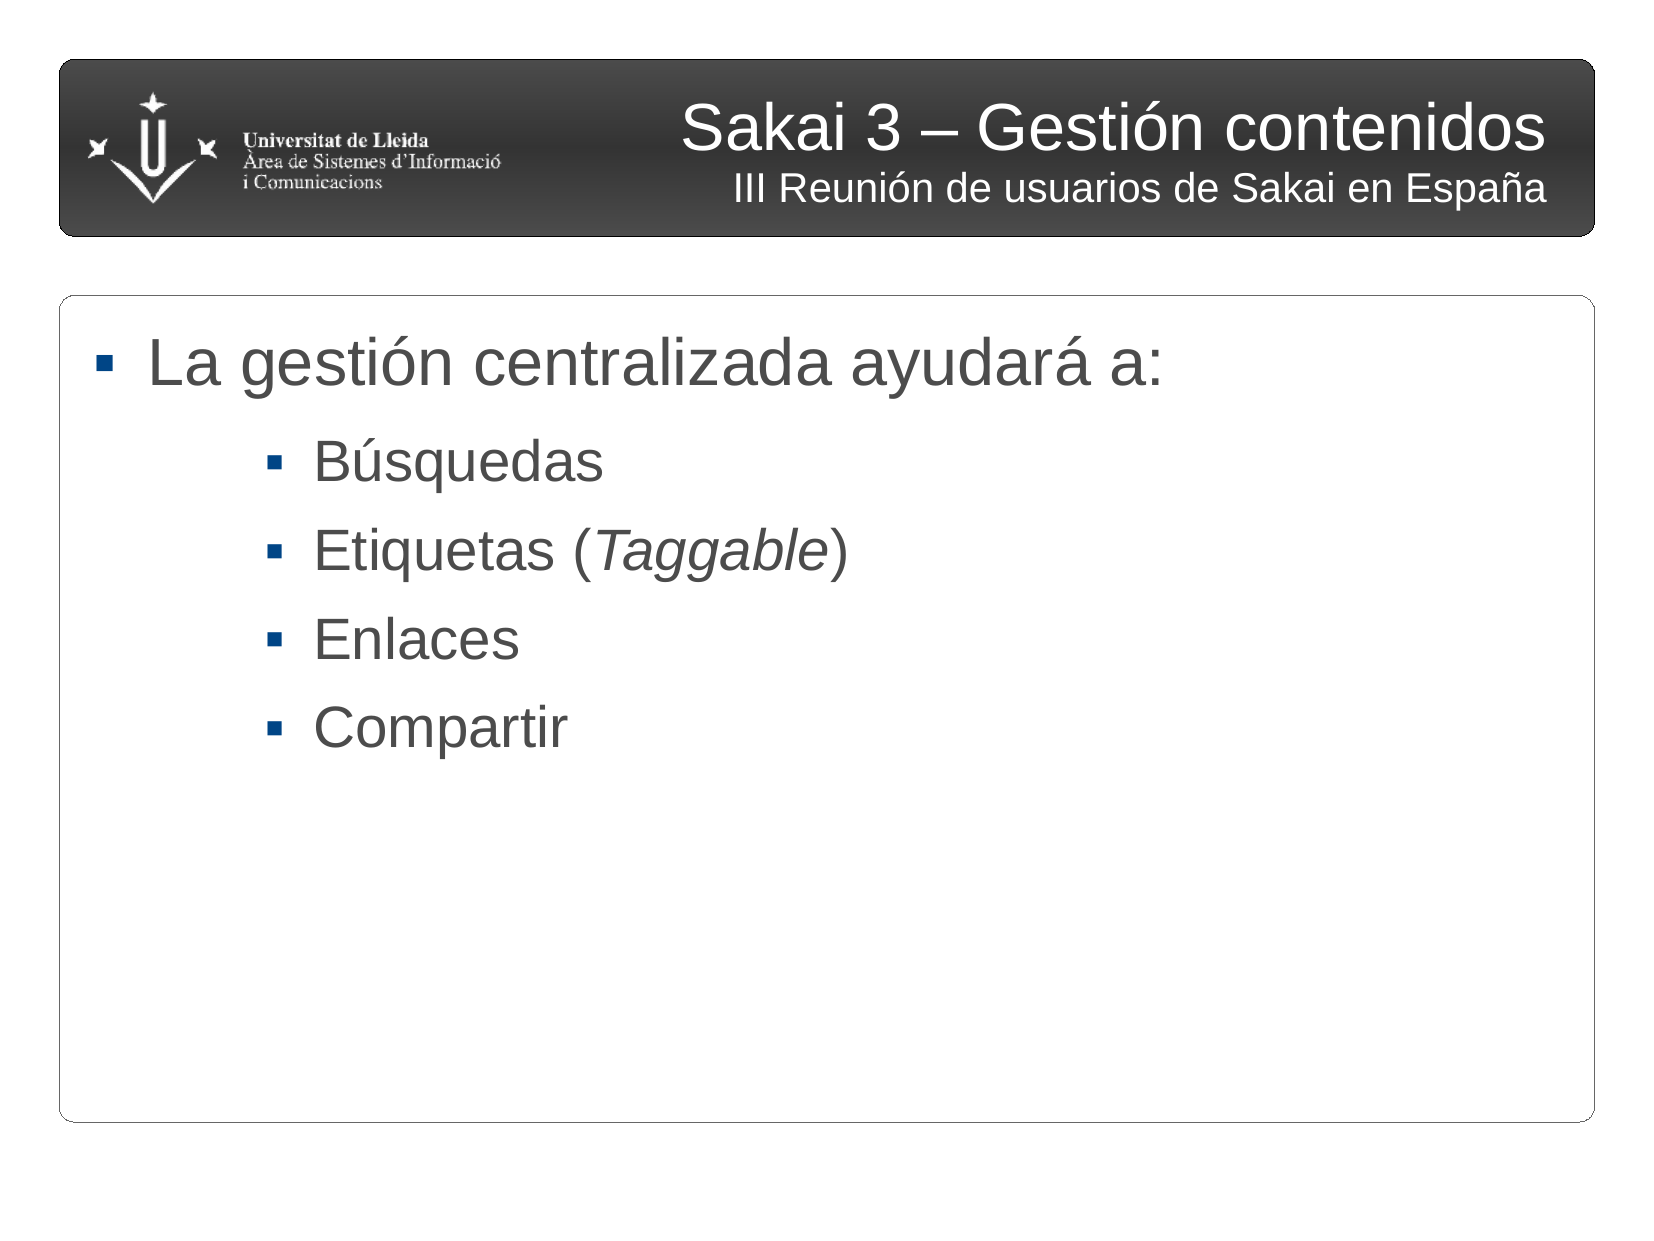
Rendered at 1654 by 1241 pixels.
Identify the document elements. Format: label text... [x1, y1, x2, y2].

list La gestión centralizada ayudará a: Búsquedas Etiquetas (Taggable) Enlaces Compartir [76, 324, 1565, 1108]
picture [64, 75, 530, 225]
title Sakai 3 – Gestión contenidos III Reunión de usuarios de Sakai en España [501, 84, 1548, 218]
